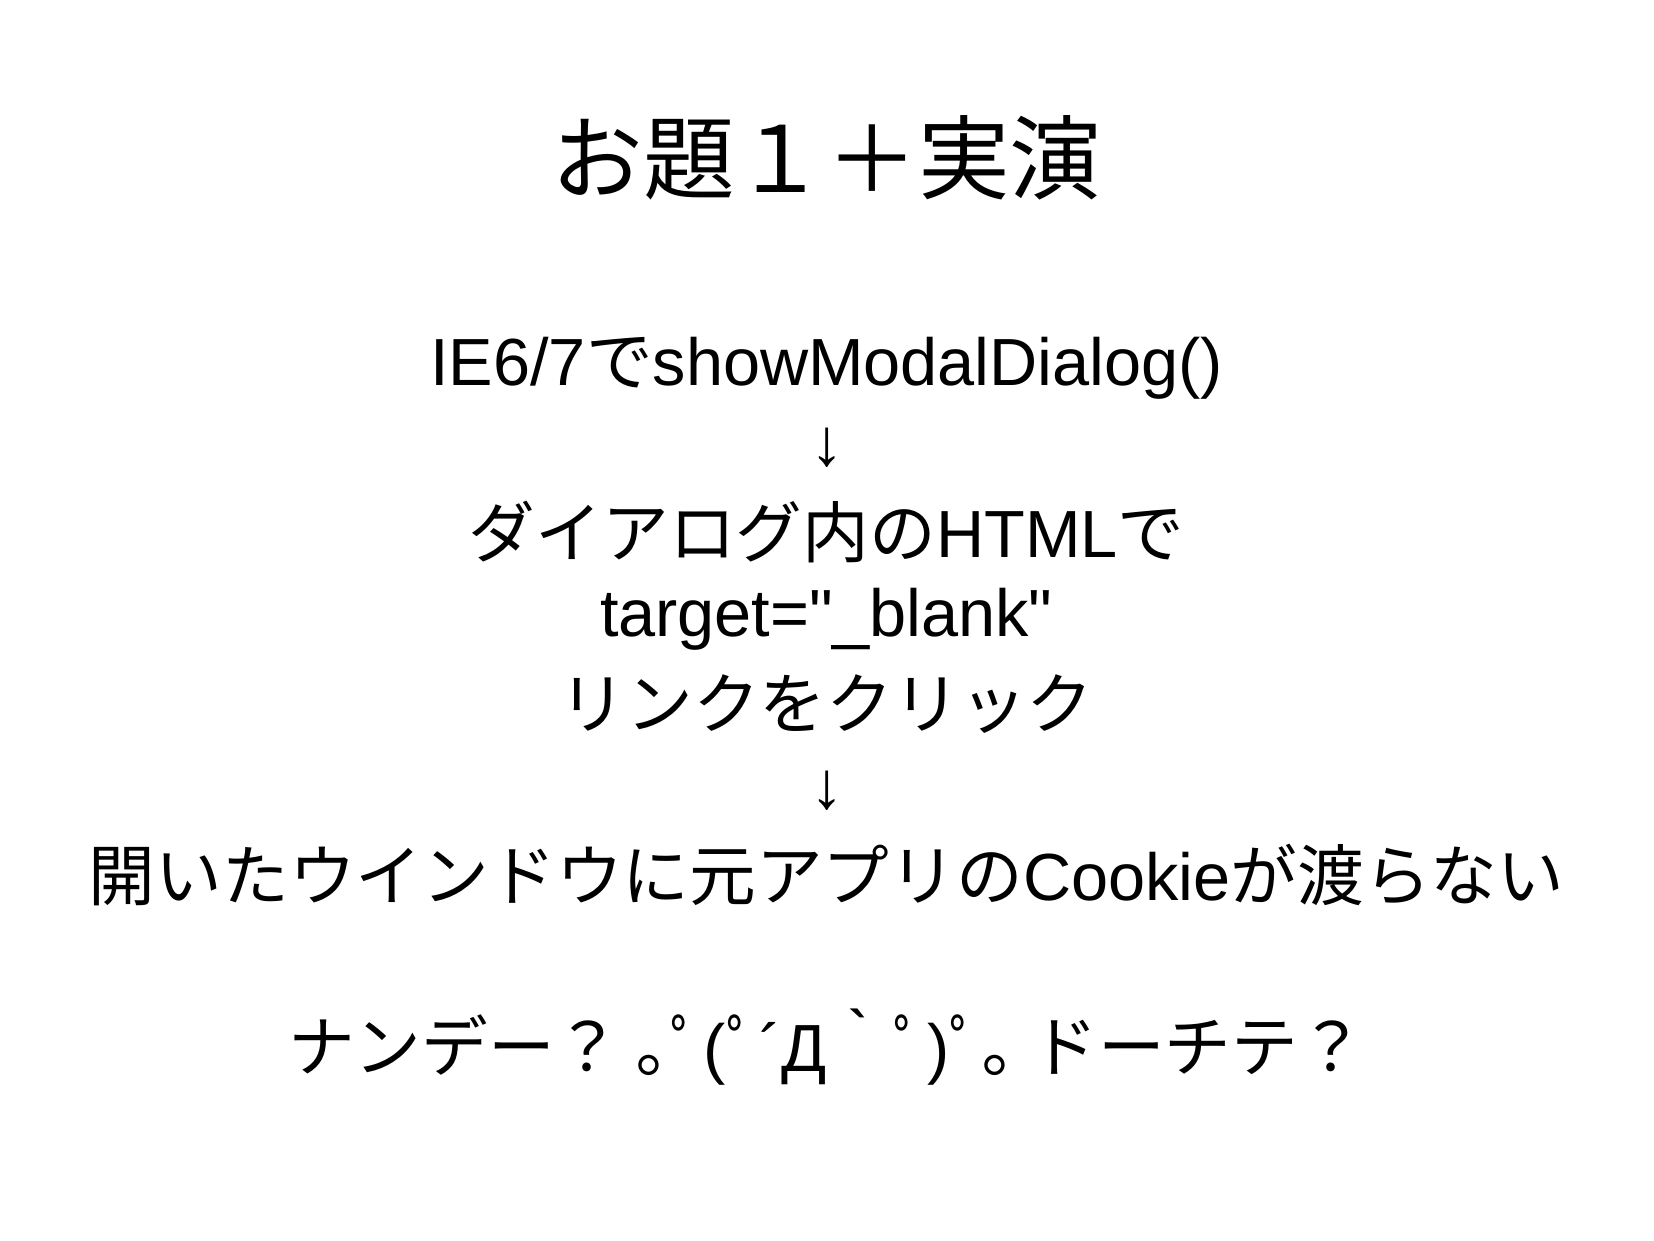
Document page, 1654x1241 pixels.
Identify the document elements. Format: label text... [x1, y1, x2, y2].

subtitle IE6/7でshowModalDialog() ↓ ダイアログ内のHTMLで target="_blank" リンクをクリック ↓ 開いたウインドウに元アプリのCookieが渡らない ナンデー？ ｡ﾟ(ﾟ´Д｀ﾟ)ﾟ｡ ドーチテ？ [82, 297, 1571, 1102]
title お題１＋実演 [82, 56, 1571, 250]
